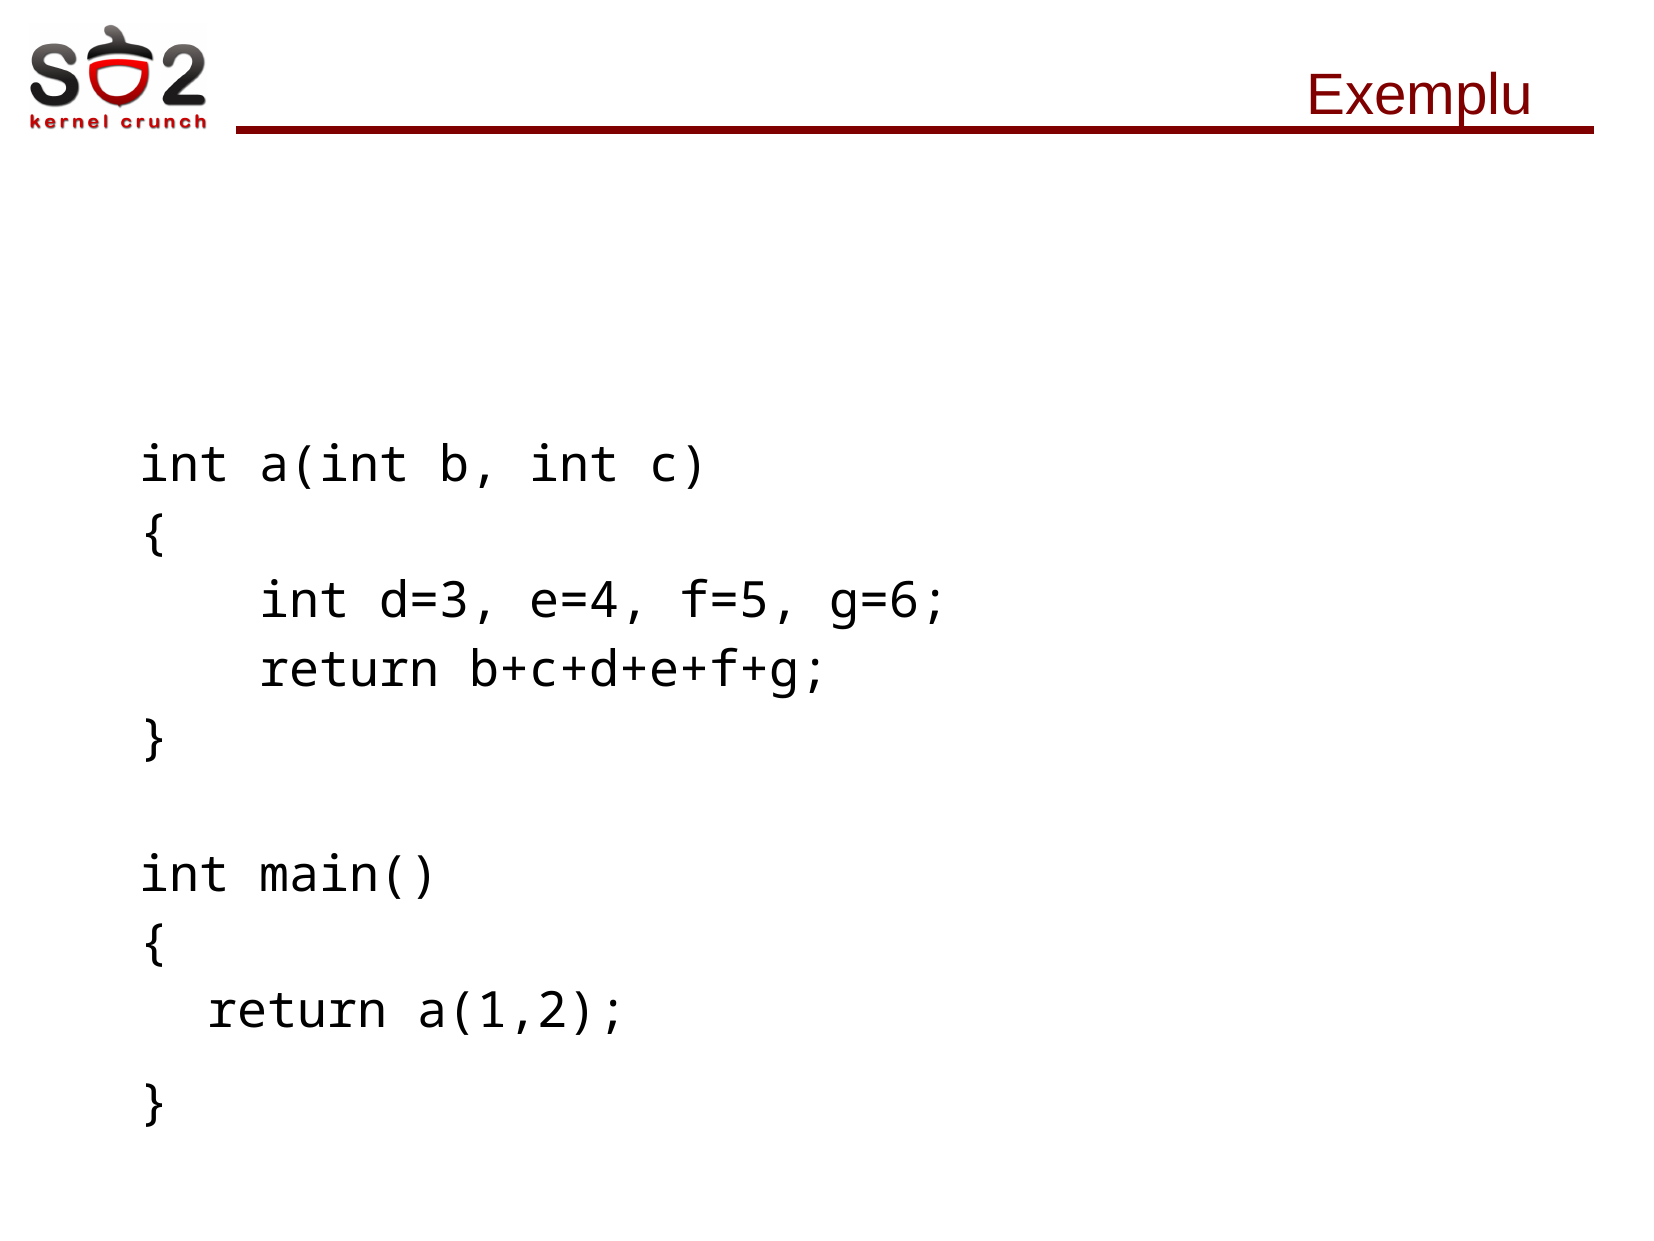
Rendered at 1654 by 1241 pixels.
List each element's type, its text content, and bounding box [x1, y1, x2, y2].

title Exemplu [121, 11, 1534, 178]
picture [29, 23, 121, 130]
list int a(int b, int c) { int d=3, e=4, f=5, g=6; return b+c+d+e+f+g; } int main() { return a(1,2); } [121, 390, 1534, 1172]
